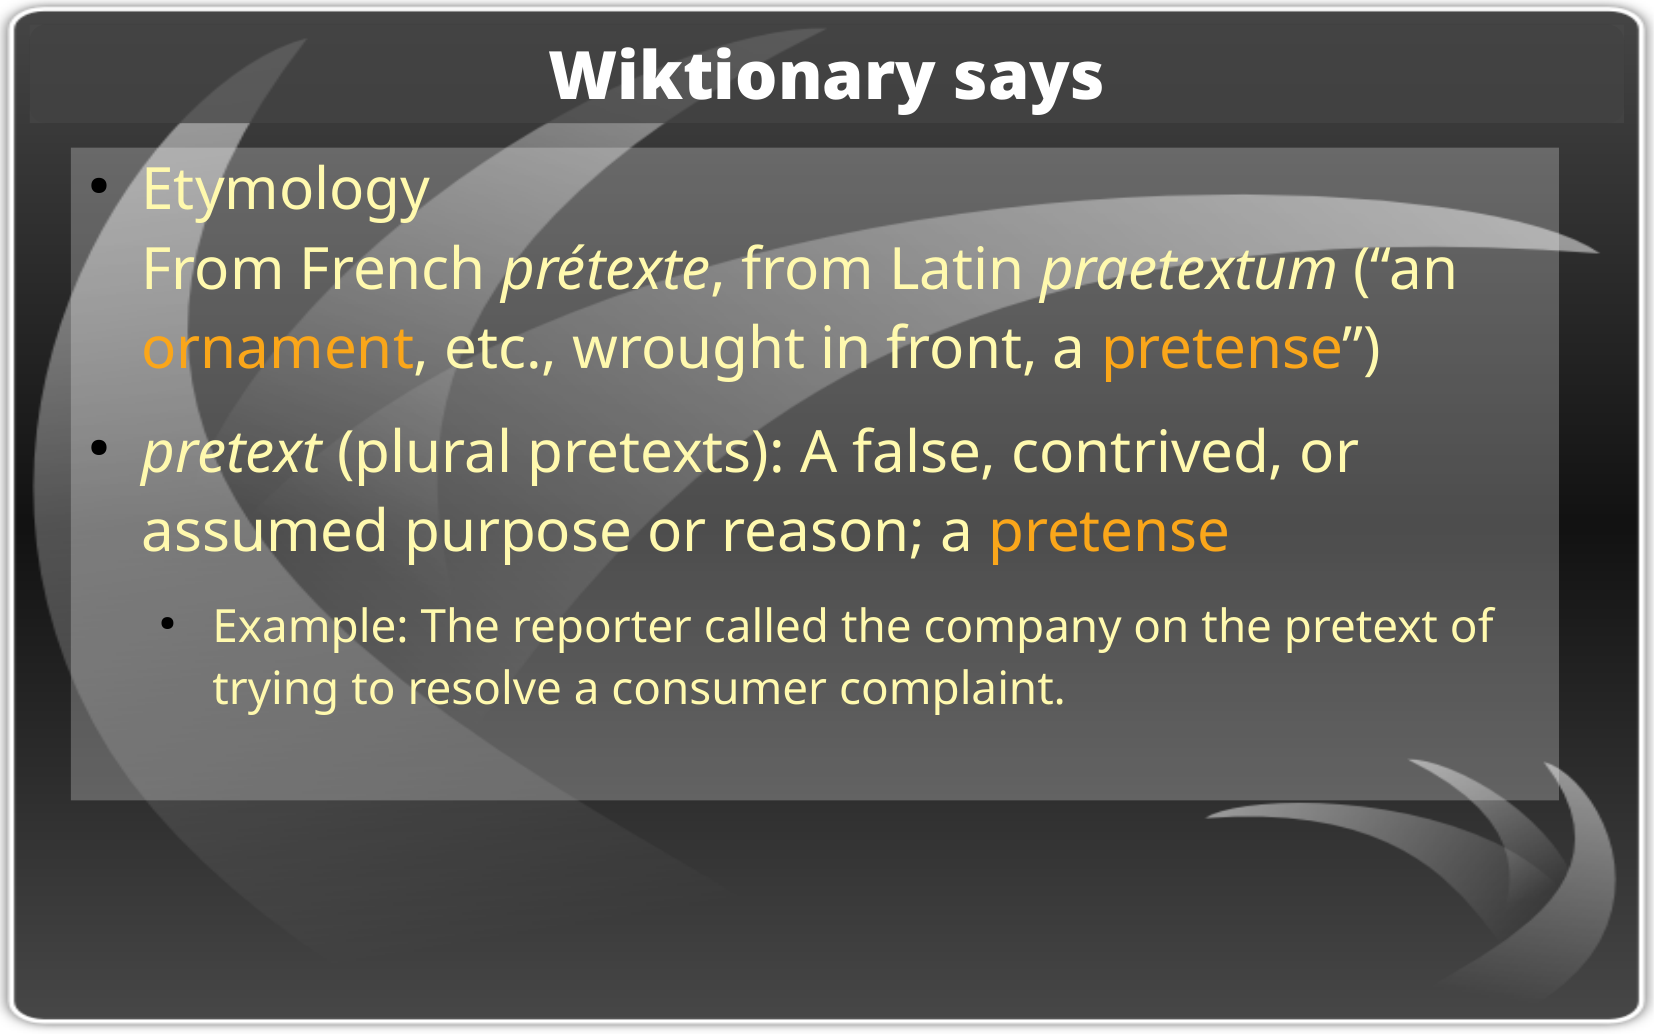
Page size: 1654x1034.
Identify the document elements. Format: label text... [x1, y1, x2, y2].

picture [0, 0, 1654, 1034]
title Wiktionary says [29, 24, 1625, 124]
list Etymology From French prétexte, from Latin praetextum (“an ornament, etc., wrought in front, a pretense”) pretext (plural pretexts): A false, contrived, or assumed purpose or reason; a pretense Example: The reporter called the company on the pretext of trying to resolve a consumer complaint. [70, 147, 1559, 782]
